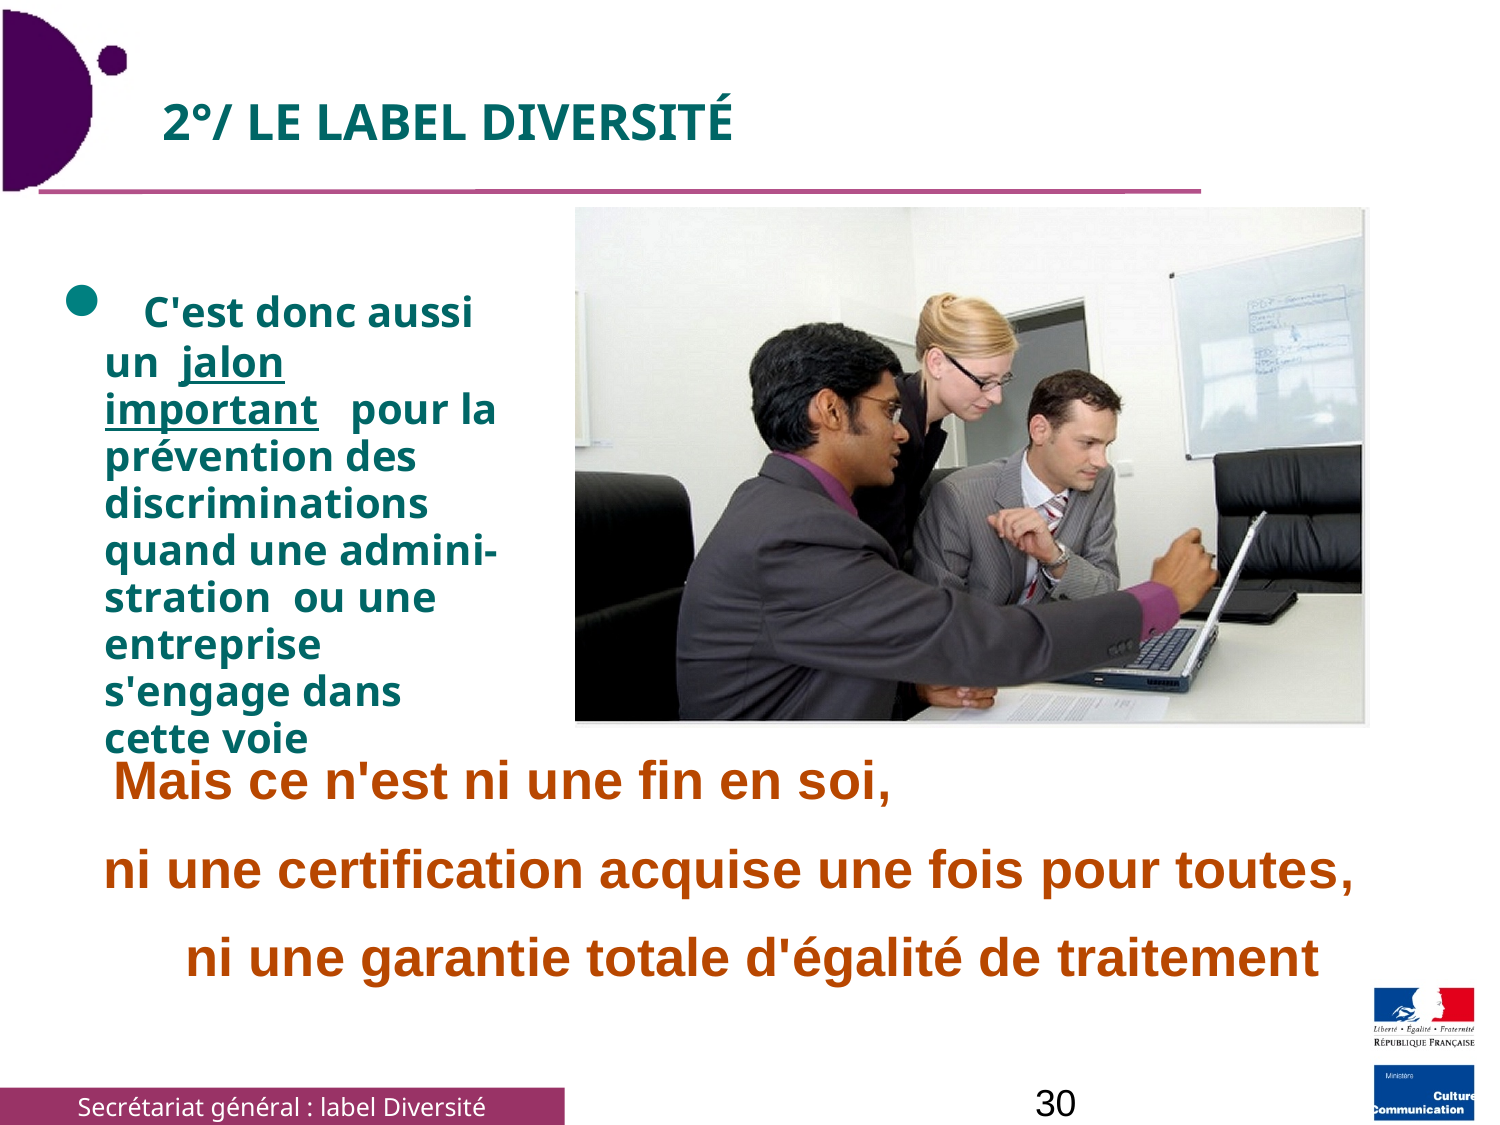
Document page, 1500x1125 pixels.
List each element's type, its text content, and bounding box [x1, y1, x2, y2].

text_box ni une certification acquise une fois pour toutes, [88, 826, 1418, 916]
text_box C'est donc aussi un jalon important pour la prévention des discriminations quand une admini-stration ou une entreprise s'engage dans cette voie [46, 268, 516, 715]
text_box Mais ce n'est ni une fin en soi, [98, 738, 798, 815]
text_box <numéro> [1020, 1071, 1370, 1125]
picture [0, 0, 149, 204]
text_box ni une garantie totale d'égalité de traitement [147, 916, 1359, 1004]
picture [1370, 979, 1477, 1125]
picture [575, 206, 1370, 728]
text_box 2°/ LE LABEL DIVERSITÉ [147, 81, 1418, 160]
